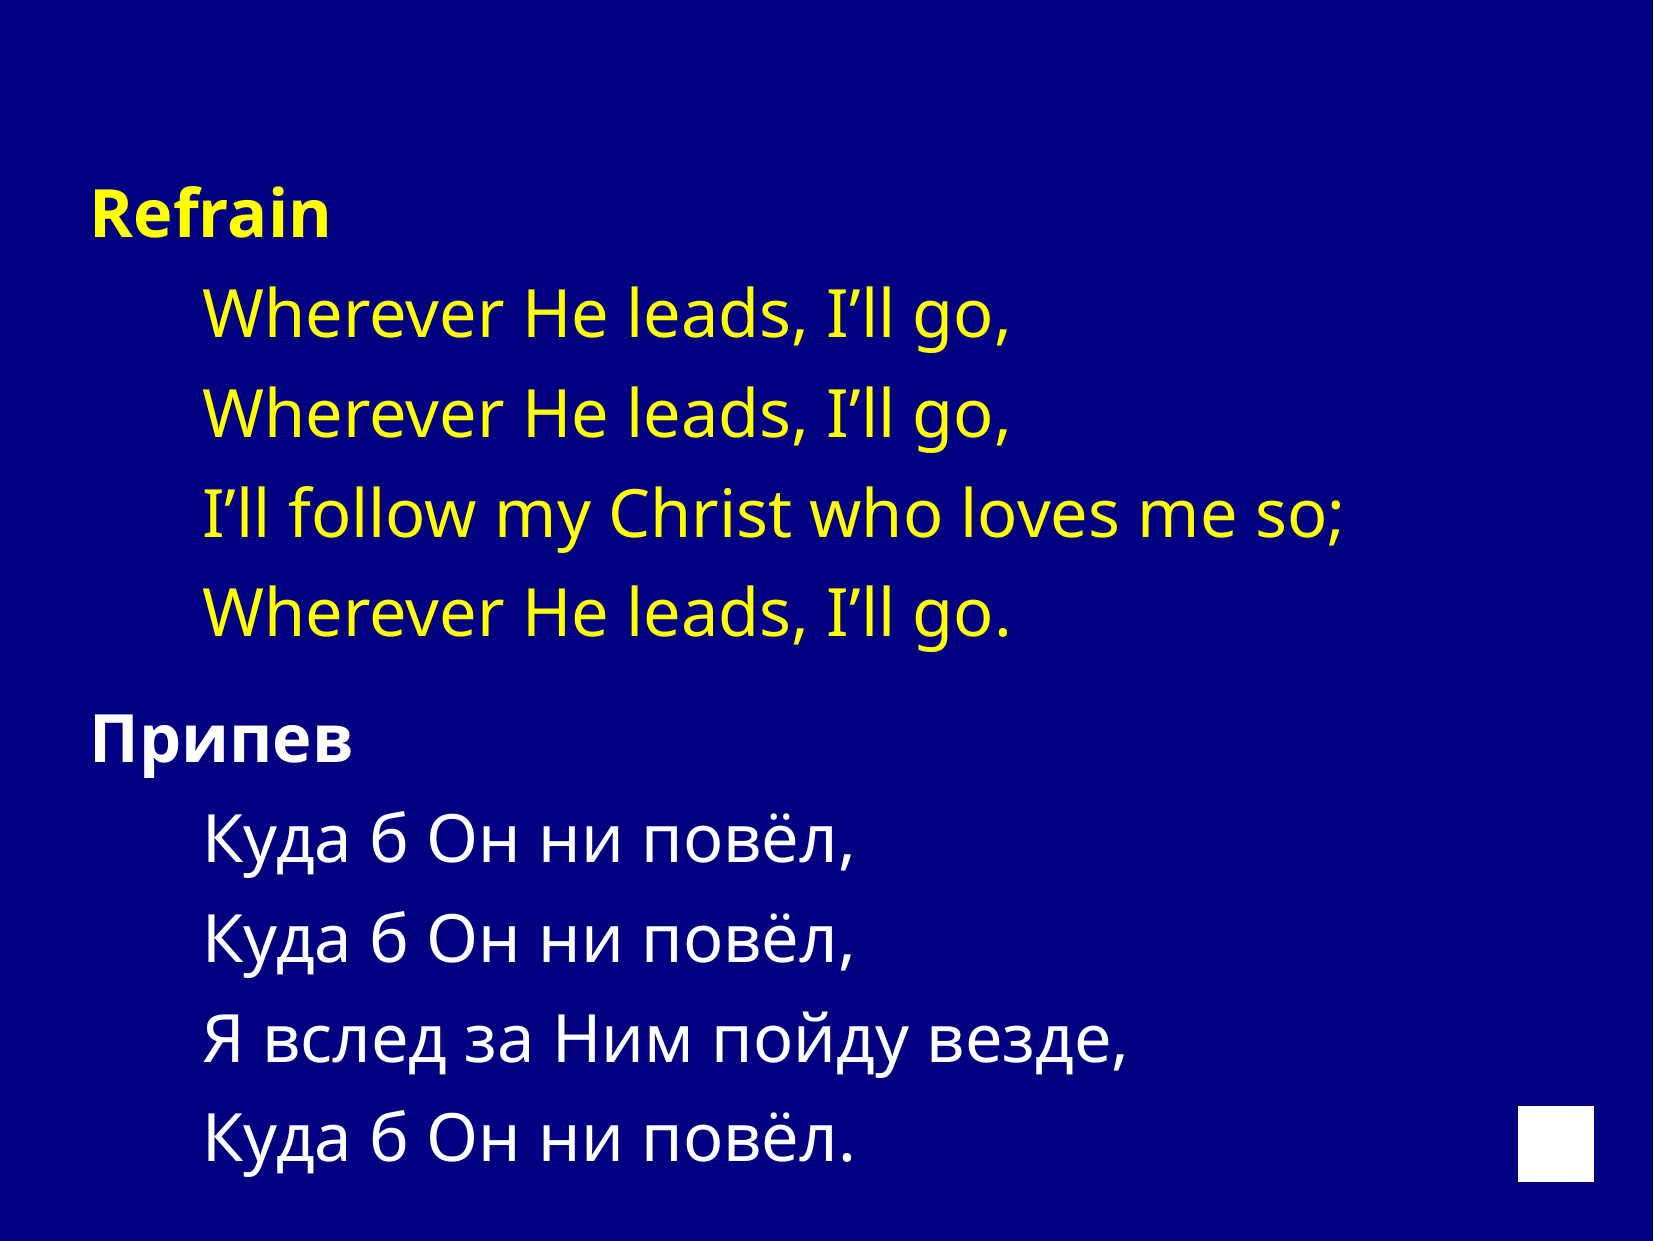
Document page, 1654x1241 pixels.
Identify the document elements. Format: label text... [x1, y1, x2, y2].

text_box Припев Куда б Он ни повёл, Куда б Он ни повёл, Я вслед за Ним пойду везде, Куда б Он ни повёл. [75, 675, 1576, 1163]
text_box [1518, 1106, 1594, 1182]
text_box Refrain Wherever He leads, I’ll go, Wherever He leads, I’ll go, I’ll follow my Christ who loves me so; Wherever He leads, I’ll go. [75, 150, 1576, 638]
